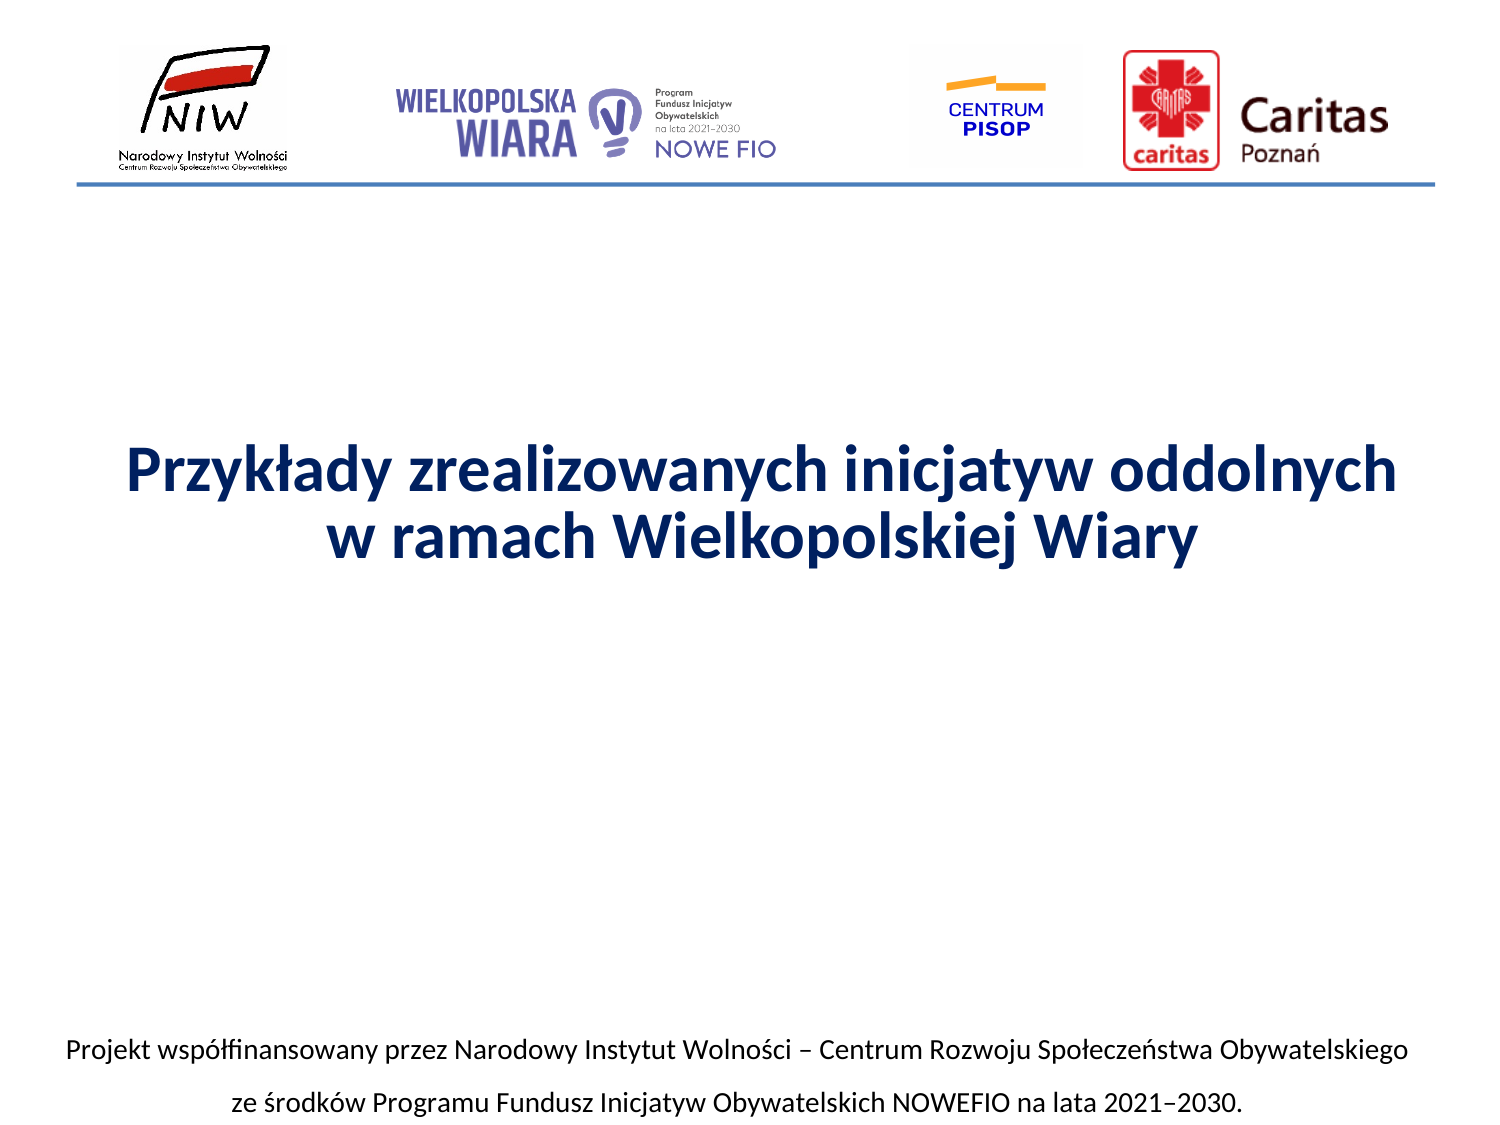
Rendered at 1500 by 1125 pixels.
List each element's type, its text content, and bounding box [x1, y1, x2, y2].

text_box Przykłady zrealizowanych inicjatyw oddolnych w ramach Wielkopolskiej Wiary [53, 290, 1473, 1074]
